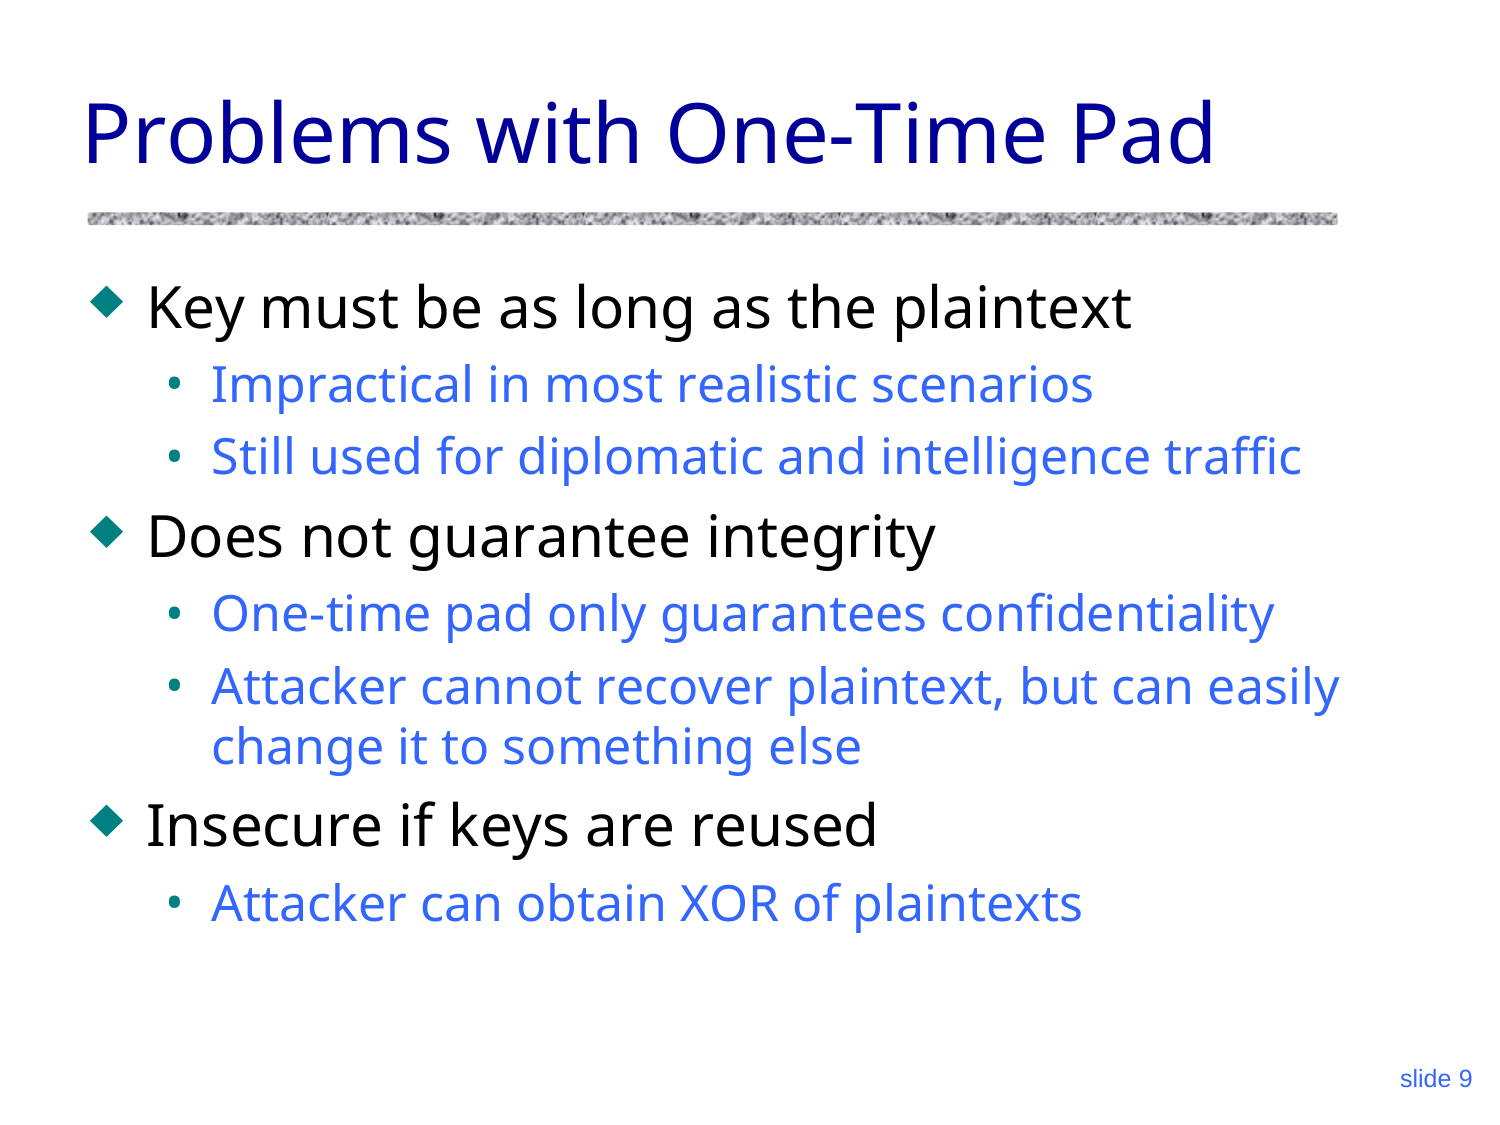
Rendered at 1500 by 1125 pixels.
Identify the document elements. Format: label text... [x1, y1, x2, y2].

title Problems with One-Time Pad [66, 37, 1342, 188]
text_box slide <number> [1174, 1025, 1488, 1101]
list Key must be as long as the plaintext Impractical in most realistic scenarios Still used for diplomatic and intelligence traffic Does not guarantee integrity One-time pad only guarantees confidentiality Attacker cannot recover plaintext, but can easily change it to something else Insecure if keys are reused Attacker can obtain XOR of plaintexts [75, 262, 1438, 1063]
picture [87, 212, 1338, 226]
